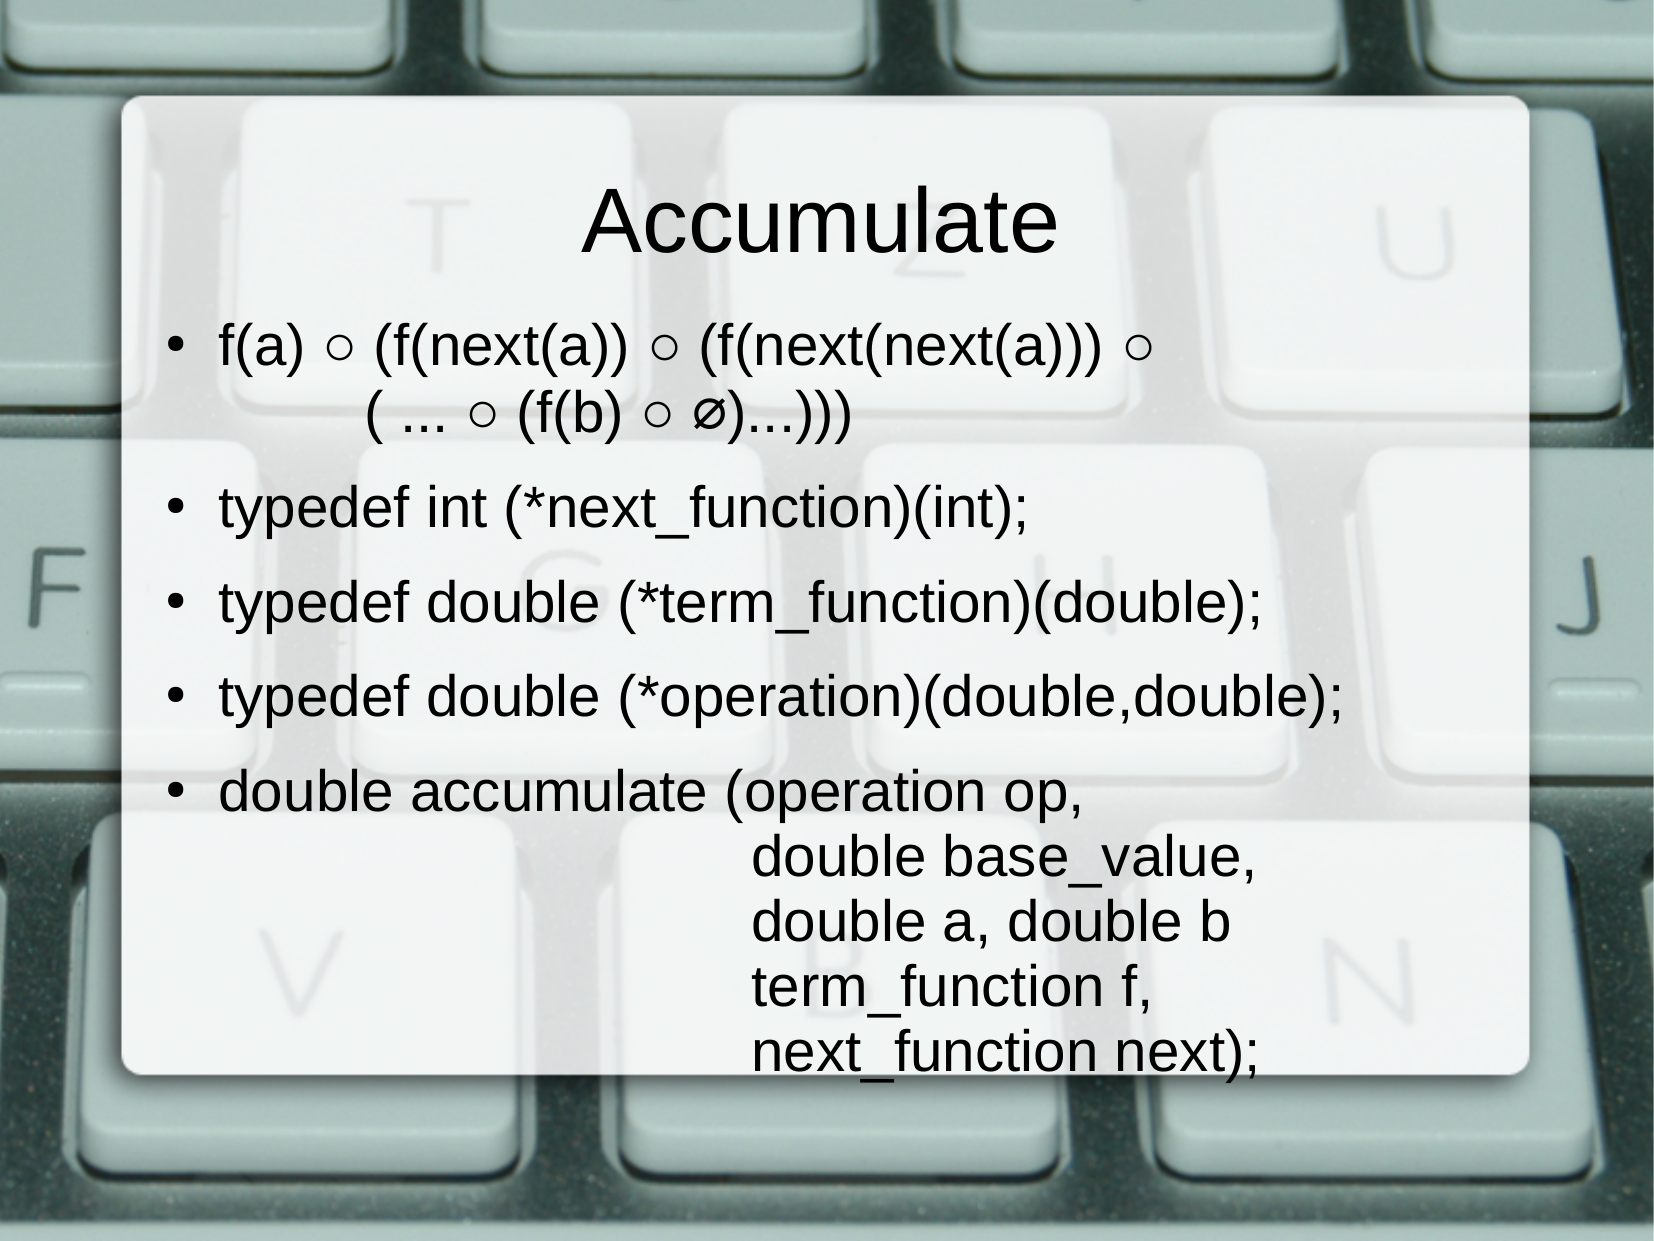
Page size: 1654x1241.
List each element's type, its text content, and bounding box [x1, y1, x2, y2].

list f(a) ○ (f(next(a)) ○ (f(next(next(a))) ○ ( ... ○ (f(b) ○ ⌀)...))) typedef int (*next_function)(int); typedef double (*term_function)(double); typedef double (*operation)(double,double); double accumulate (operation op, double base_value, double a, double b term_function f, next_function next); [147, 312, 1506, 1084]
title Accumulate [135, 117, 1506, 325]
picture [0, 0, 1654, 1241]
